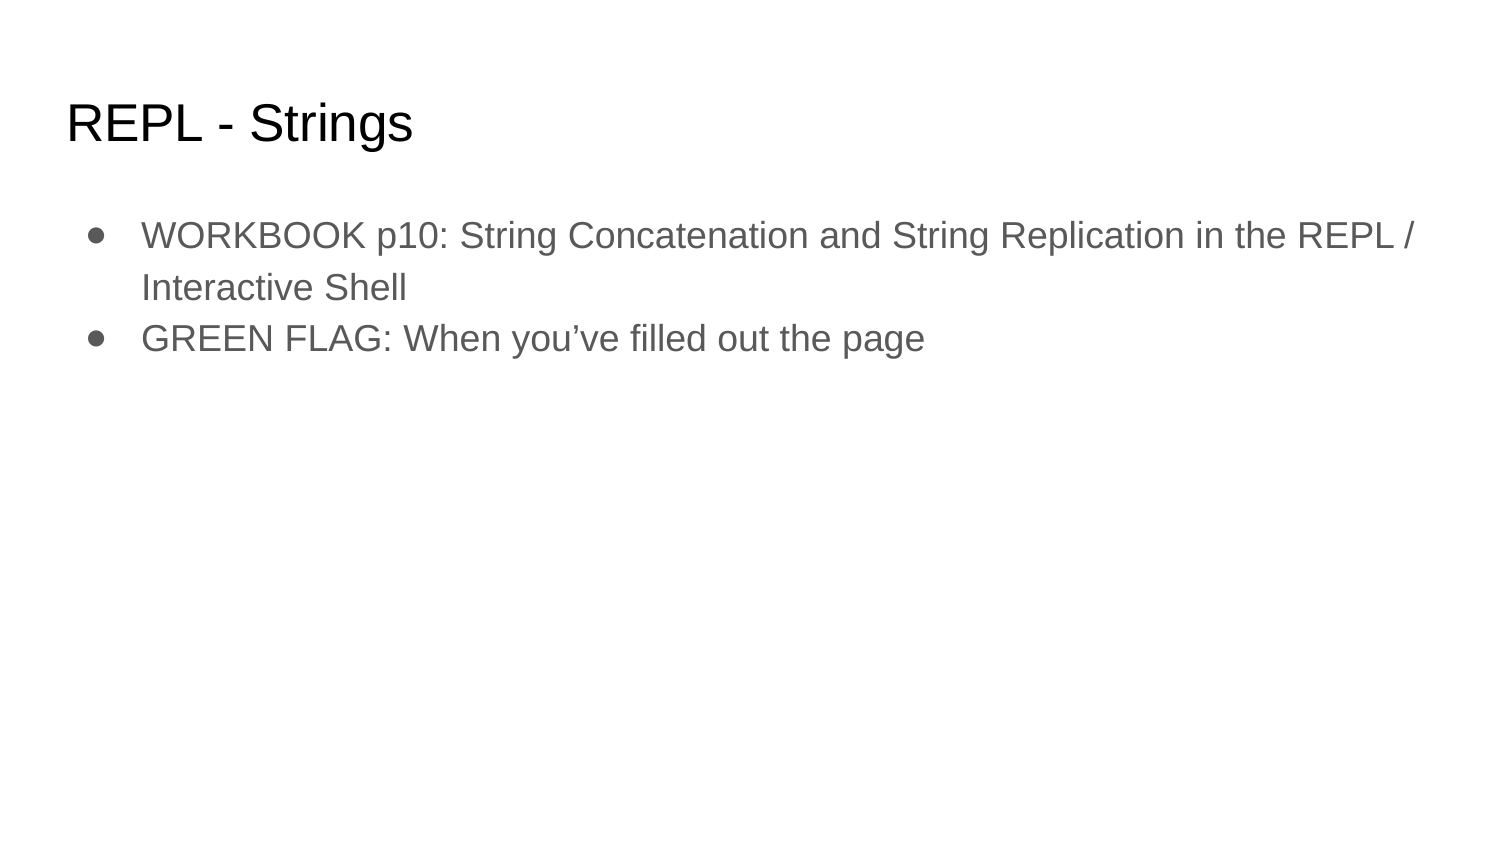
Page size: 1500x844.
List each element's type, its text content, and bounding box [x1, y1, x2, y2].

list WORKBOOK p10: String Concatenation and String Replication in the REPL / Interactive Shell GREEN FLAG: When you’ve filled out the page [51, 189, 1449, 750]
title REPL - Strings [51, 72, 1449, 167]
